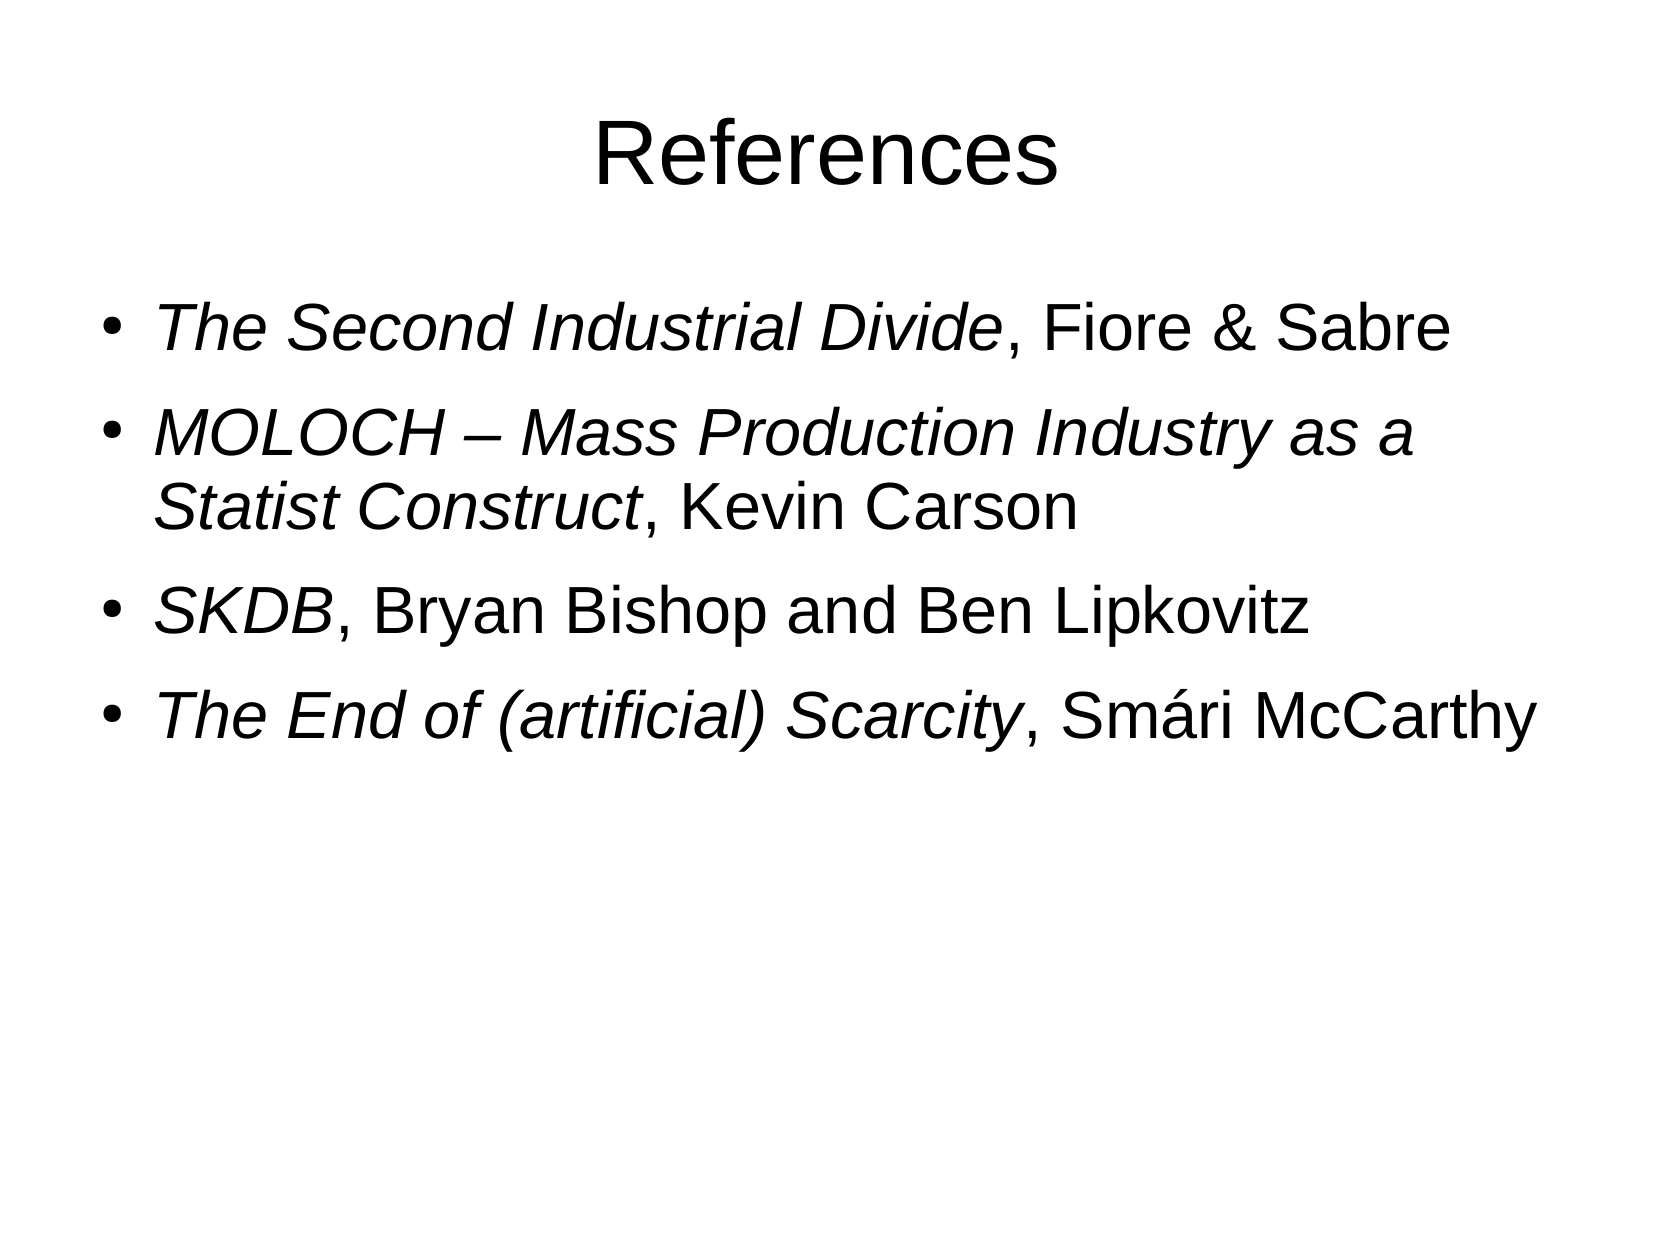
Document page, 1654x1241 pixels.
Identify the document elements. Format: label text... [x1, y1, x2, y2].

list The Second Industrial Divide, Fiore & Sabre MOLOCH – Mass Production Industry as a Statist Construct, Kevin Carson SKDB, Bryan Bishop and Ben Lipkovitz The End of (artificial) Scarcity, Smári McCarthy [82, 290, 1571, 1109]
title References [82, 56, 1571, 250]
